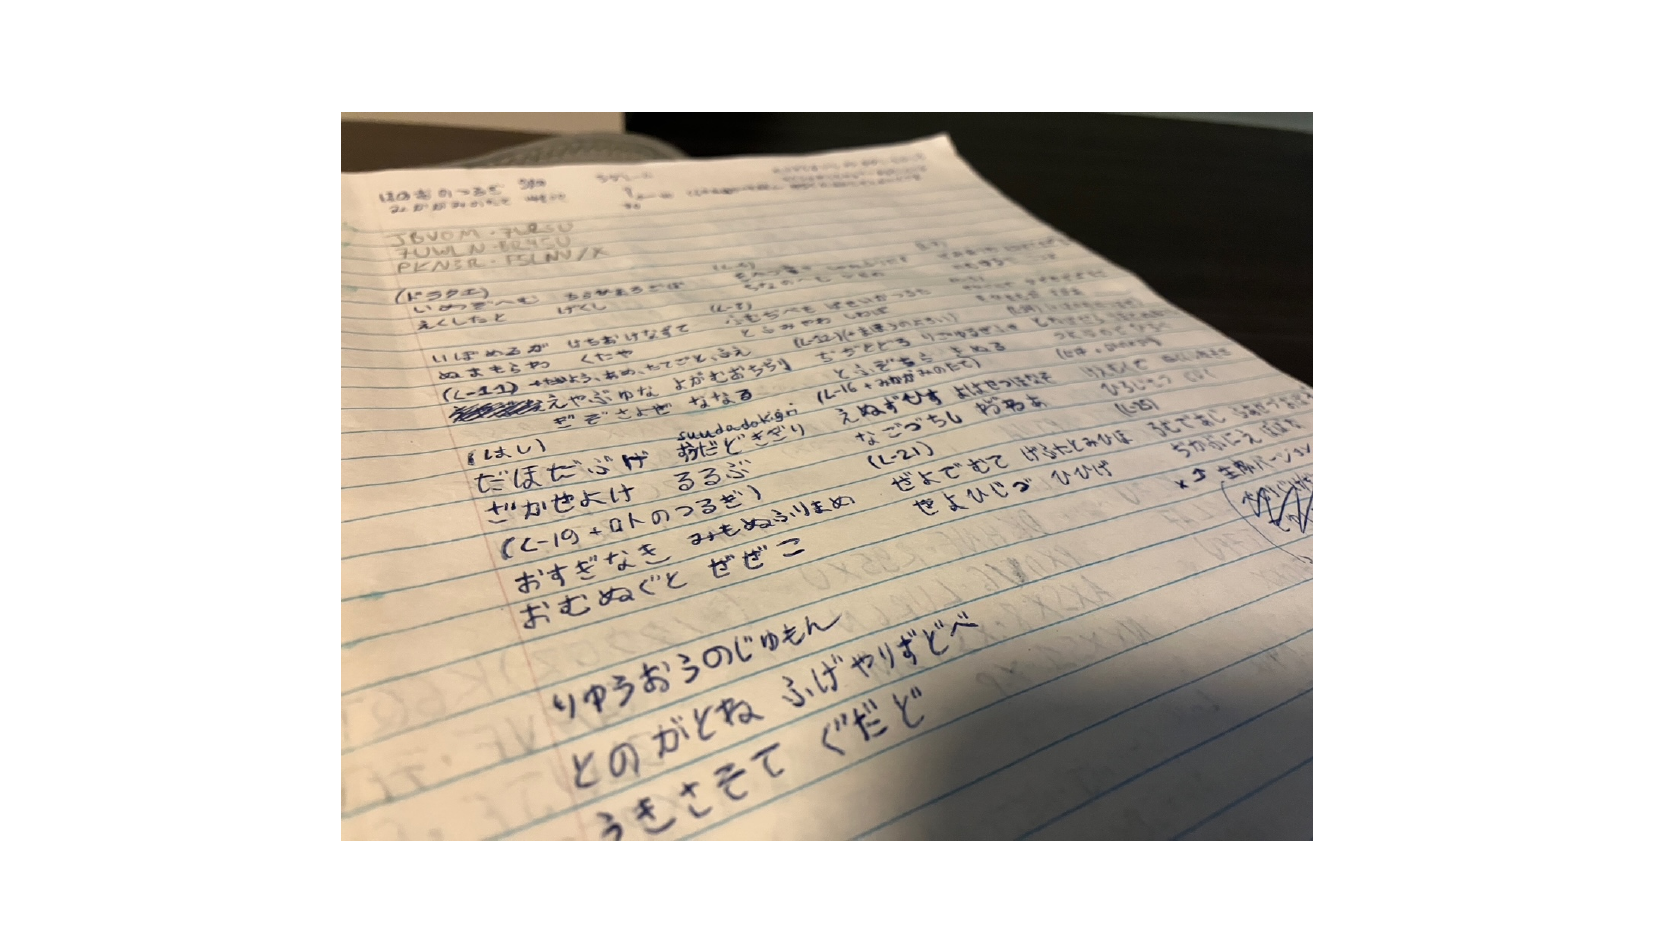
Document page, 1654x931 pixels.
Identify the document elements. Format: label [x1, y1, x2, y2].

picture [341, 112, 1313, 841]
